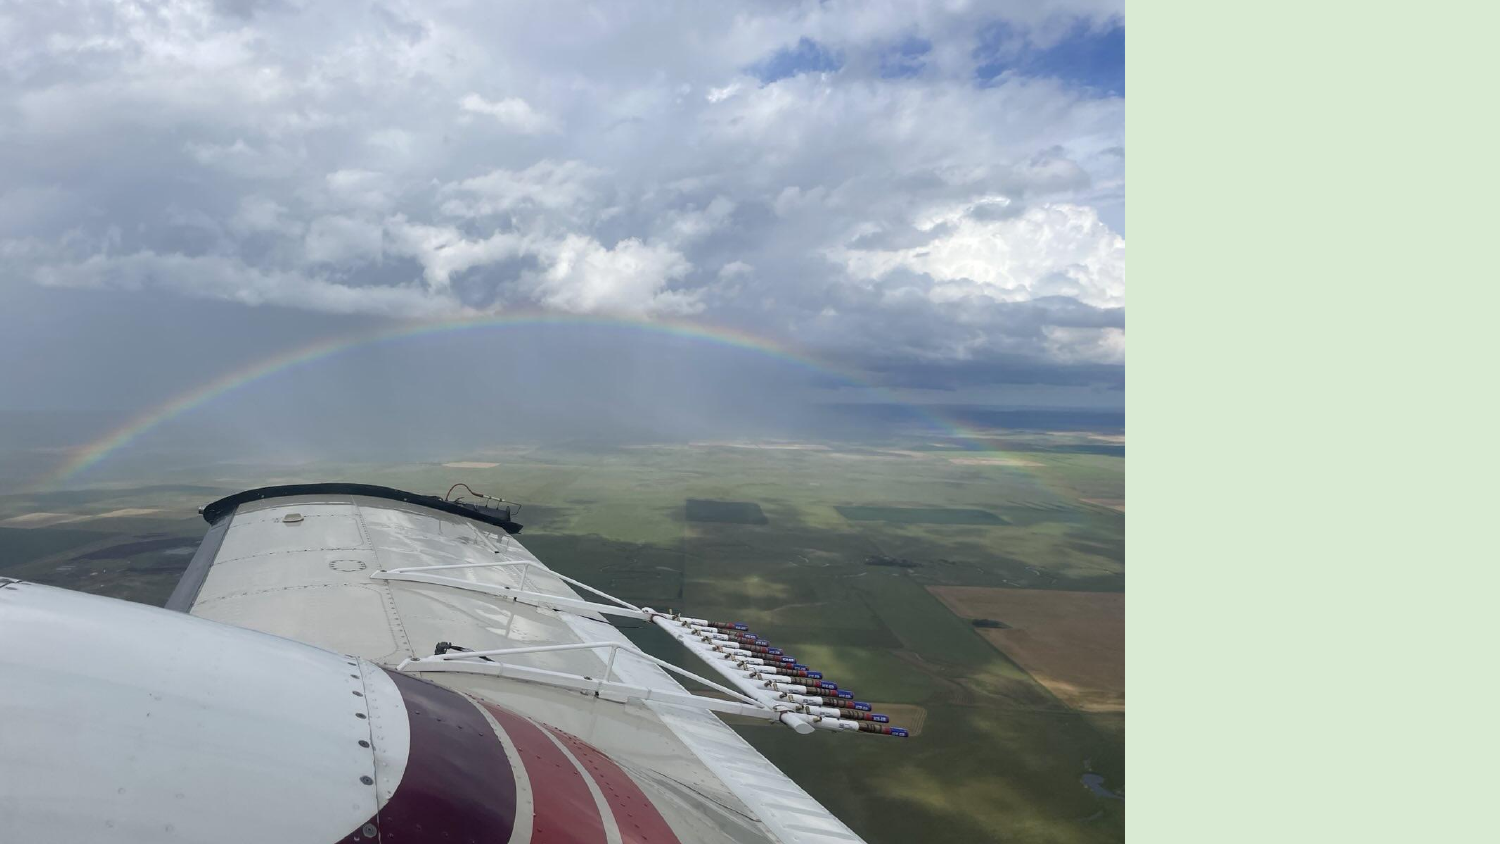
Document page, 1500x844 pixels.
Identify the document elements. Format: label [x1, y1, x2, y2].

picture [0, 0, 1125, 844]
